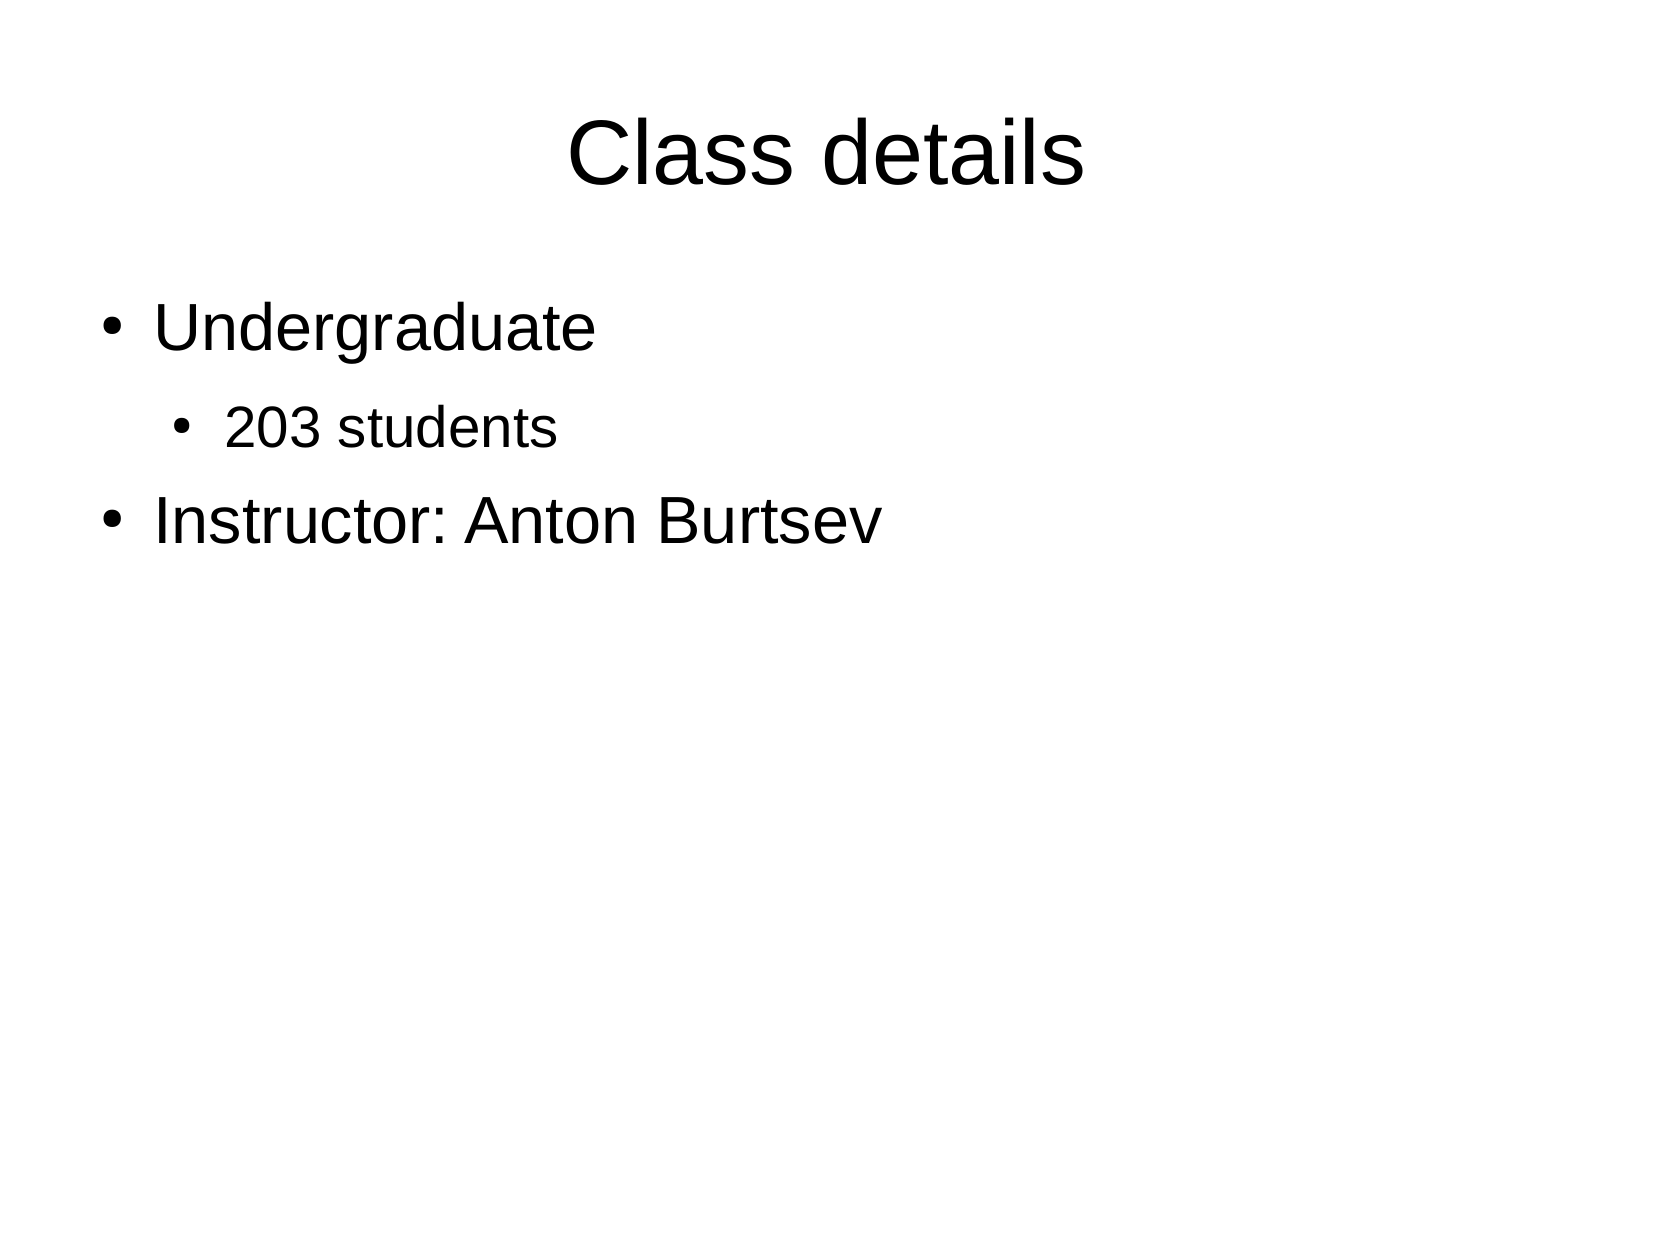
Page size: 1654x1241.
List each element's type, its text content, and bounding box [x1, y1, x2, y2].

list Undergraduate 203 students Instructor: Anton Burtsev [82, 290, 1571, 1010]
title Class details [82, 49, 1571, 257]
